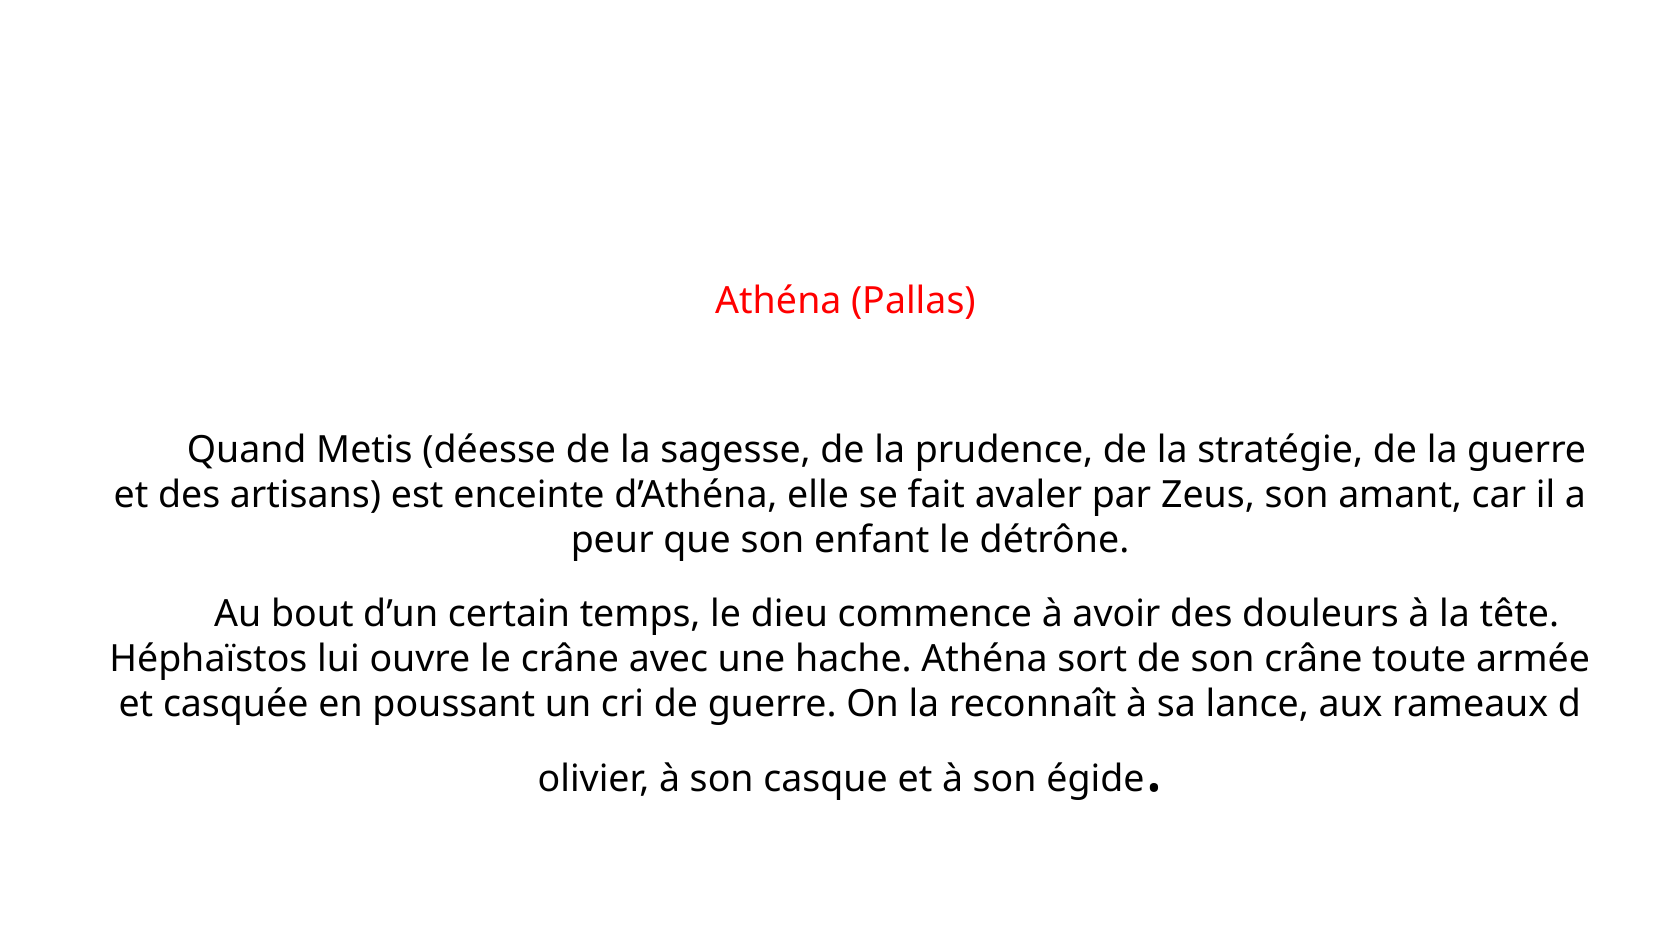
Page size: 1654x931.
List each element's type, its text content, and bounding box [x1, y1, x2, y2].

subtitle Athéna (Pallas) Quand Metis (déesse de la sagesse, de la prudence, de la stratégie, de la guerre et des artisans) est enceinte d’Athéna, elle se fait avaler par Zeus, son amant, car il a peur que son enfant le détrône. Au bout d’un certain temps, le dieu commence à avoir des douleurs à la tête. Héphaïstos lui ouvre le crâne avec une hache. Athéna sort de son crâne toute armée et casquée en poussant un cri de guerre. On la reconnaît à sa lance, aux rameaux d olivier, à son casque et à son égide. [106, 17, 1595, 931]
